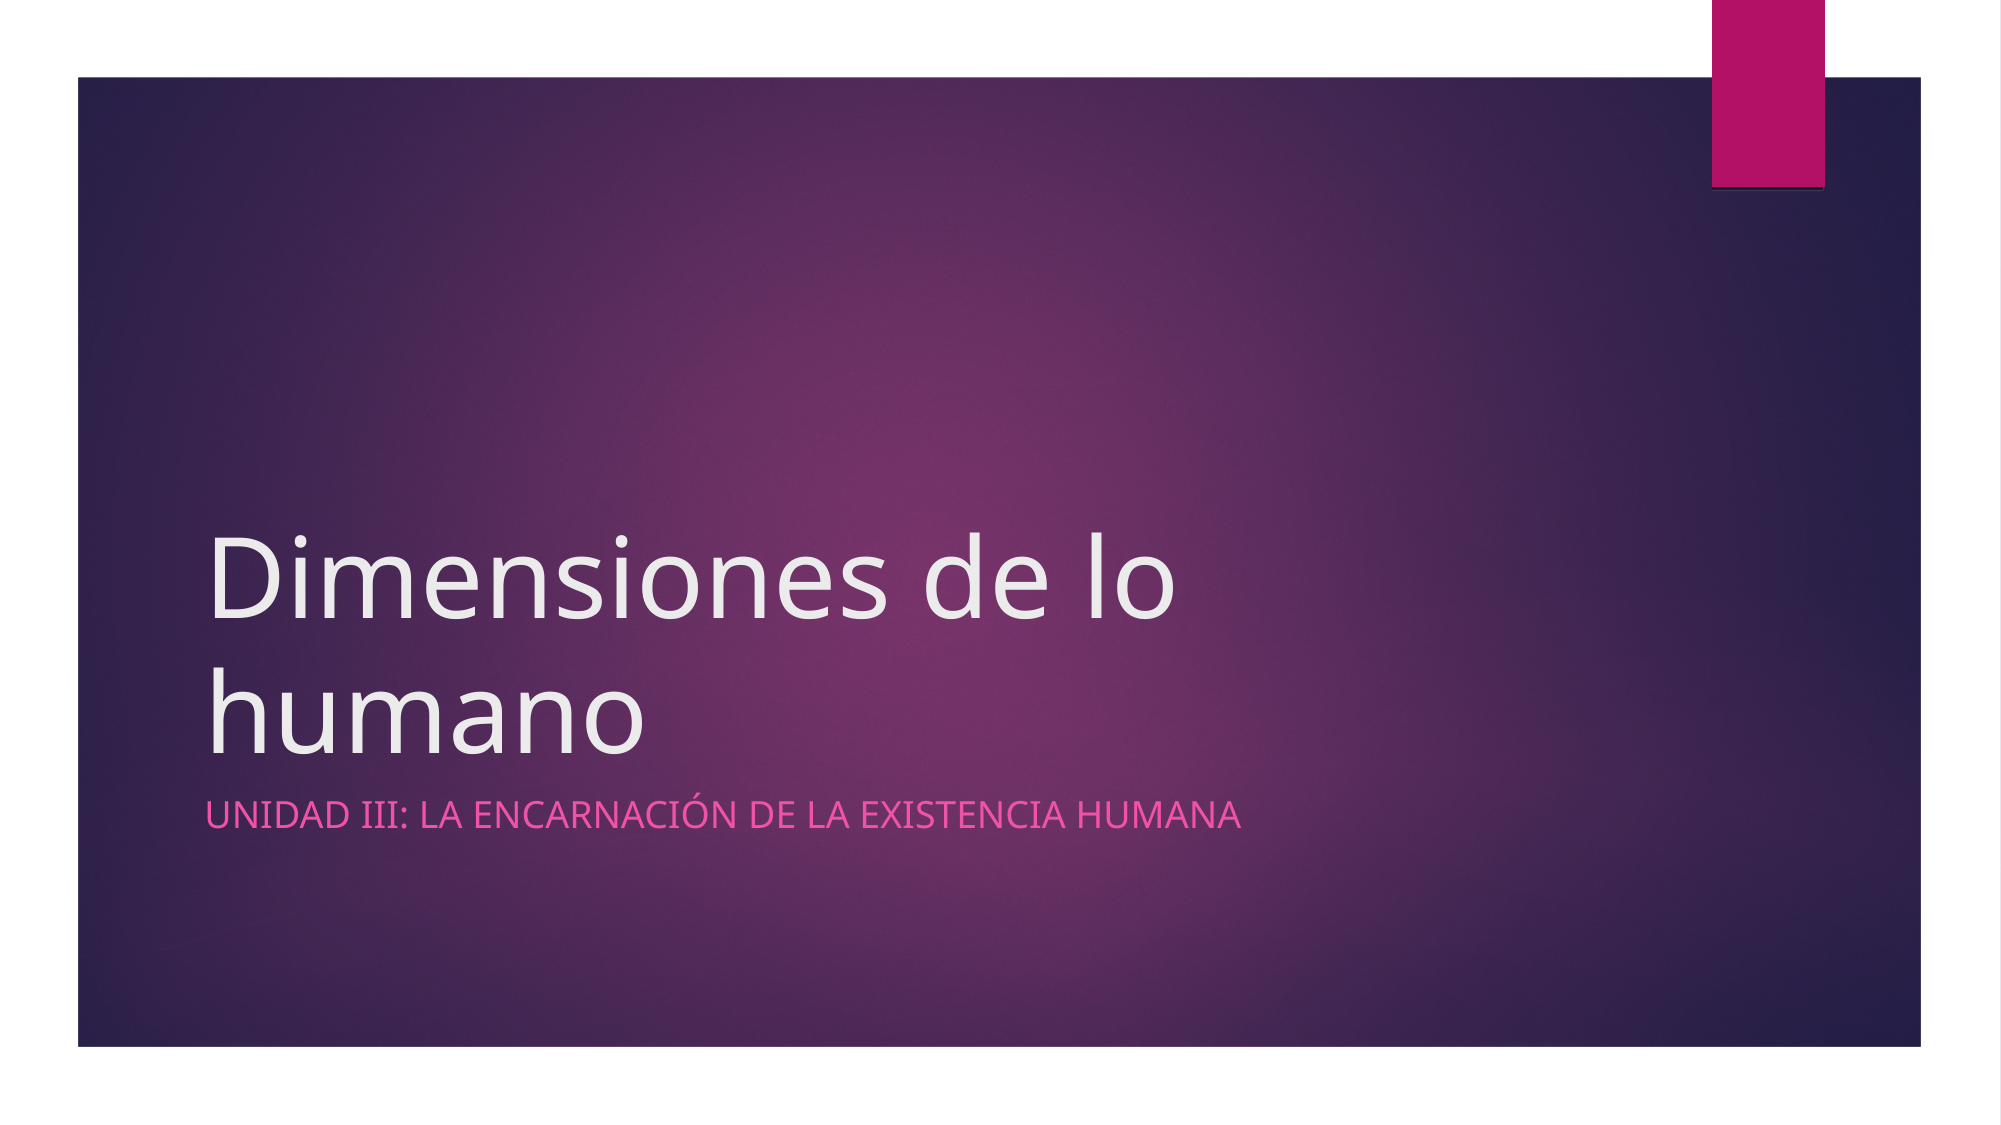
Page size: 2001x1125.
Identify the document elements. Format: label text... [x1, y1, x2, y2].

subtitle Unidad iii: la encarnación de la existencia humana [189, 783, 1638, 926]
title Dimensiones de lo humano [189, 344, 1638, 783]
